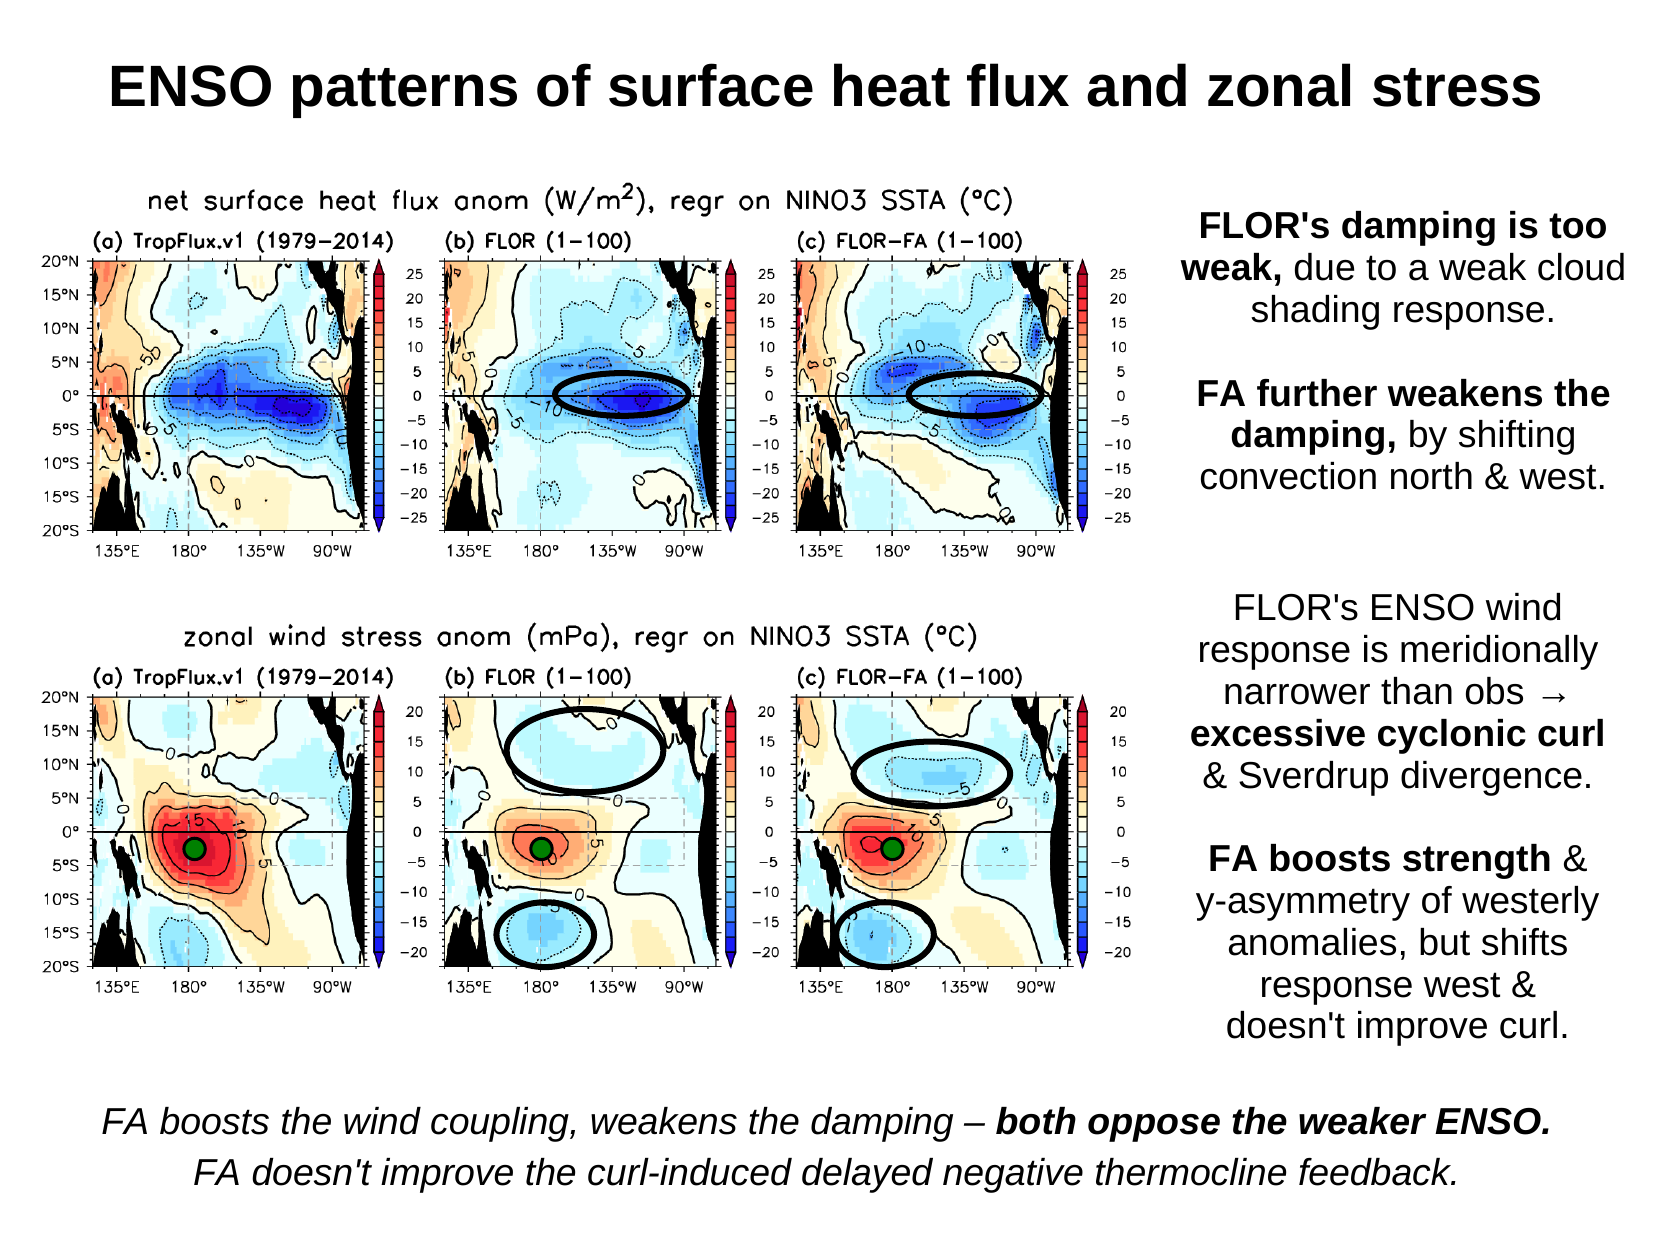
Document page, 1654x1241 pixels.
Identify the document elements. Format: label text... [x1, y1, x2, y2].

text_box FA boosts the wind coupling, weakens the damping – both oppose the weaker ENSO. FA doesn't improve the curl-induced delayed negative thermocline feedback. [39, 1089, 1615, 1194]
text_box ENSO patterns of surface heat flux and zonal stress [39, 38, 1615, 119]
picture [1, 180, 1136, 577]
picture [1, 616, 1136, 1013]
text_box [530, 838, 553, 860]
text_box [183, 838, 206, 860]
text_box FLOR's damping is too weak, due to a weak cloud shading response. FA further weakens the damping, by shifting convection north & west. [1153, 198, 1654, 505]
text_box FLOR's ENSO wind response is meridionally narrower than obs → excessive cyclonic curl & Sverdrup divergence. FA boosts strength & y-asymmetry of westerly anomalies, but shifts response west & doesn't improve curl. [1142, 580, 1654, 1055]
text_box [881, 838, 904, 860]
